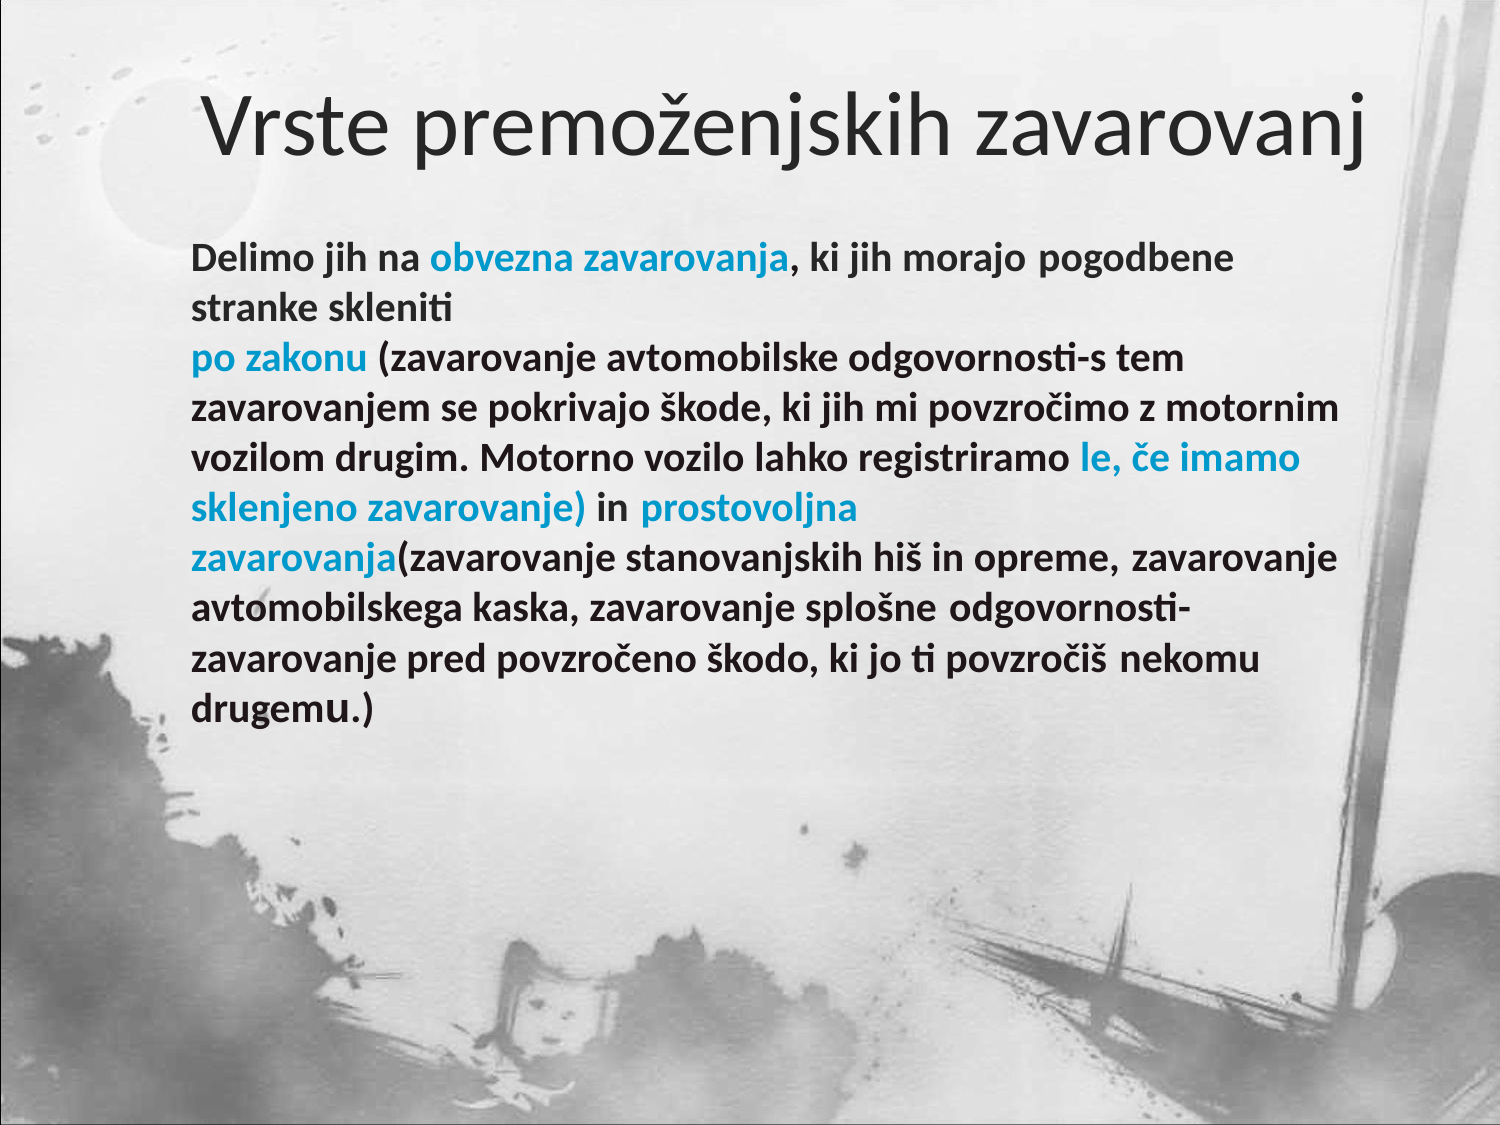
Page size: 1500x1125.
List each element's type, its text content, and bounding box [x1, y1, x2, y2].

list Delimo jih na obvezna zavarovanja, ki jih morajo pogodbene stranke skleniti po zakonu (zavarovanje avtomobilske odgovornosti-s tem zavarovanjem se pokrivajo škode, ki jih mi povzročimo z motornim vozilom drugim. Motorno vozilo lahko registriramo le, če imamo sklenjeno zavarovanje) in prostovoljna zavarovanja(zavarovanje stanovanjskih hiš in opreme, zavarovanje avtomobilskega kaska, zavarovanje splošne odgovornosti- zavarovanje pred povzročeno škodo, ki jo ti povzročiš nekomu drugemu.) [175, 222, 1401, 727]
title Vrste premoženjskih zavarovanj [70, 46, 1421, 192]
picture [0, 0, 1500, 1125]
